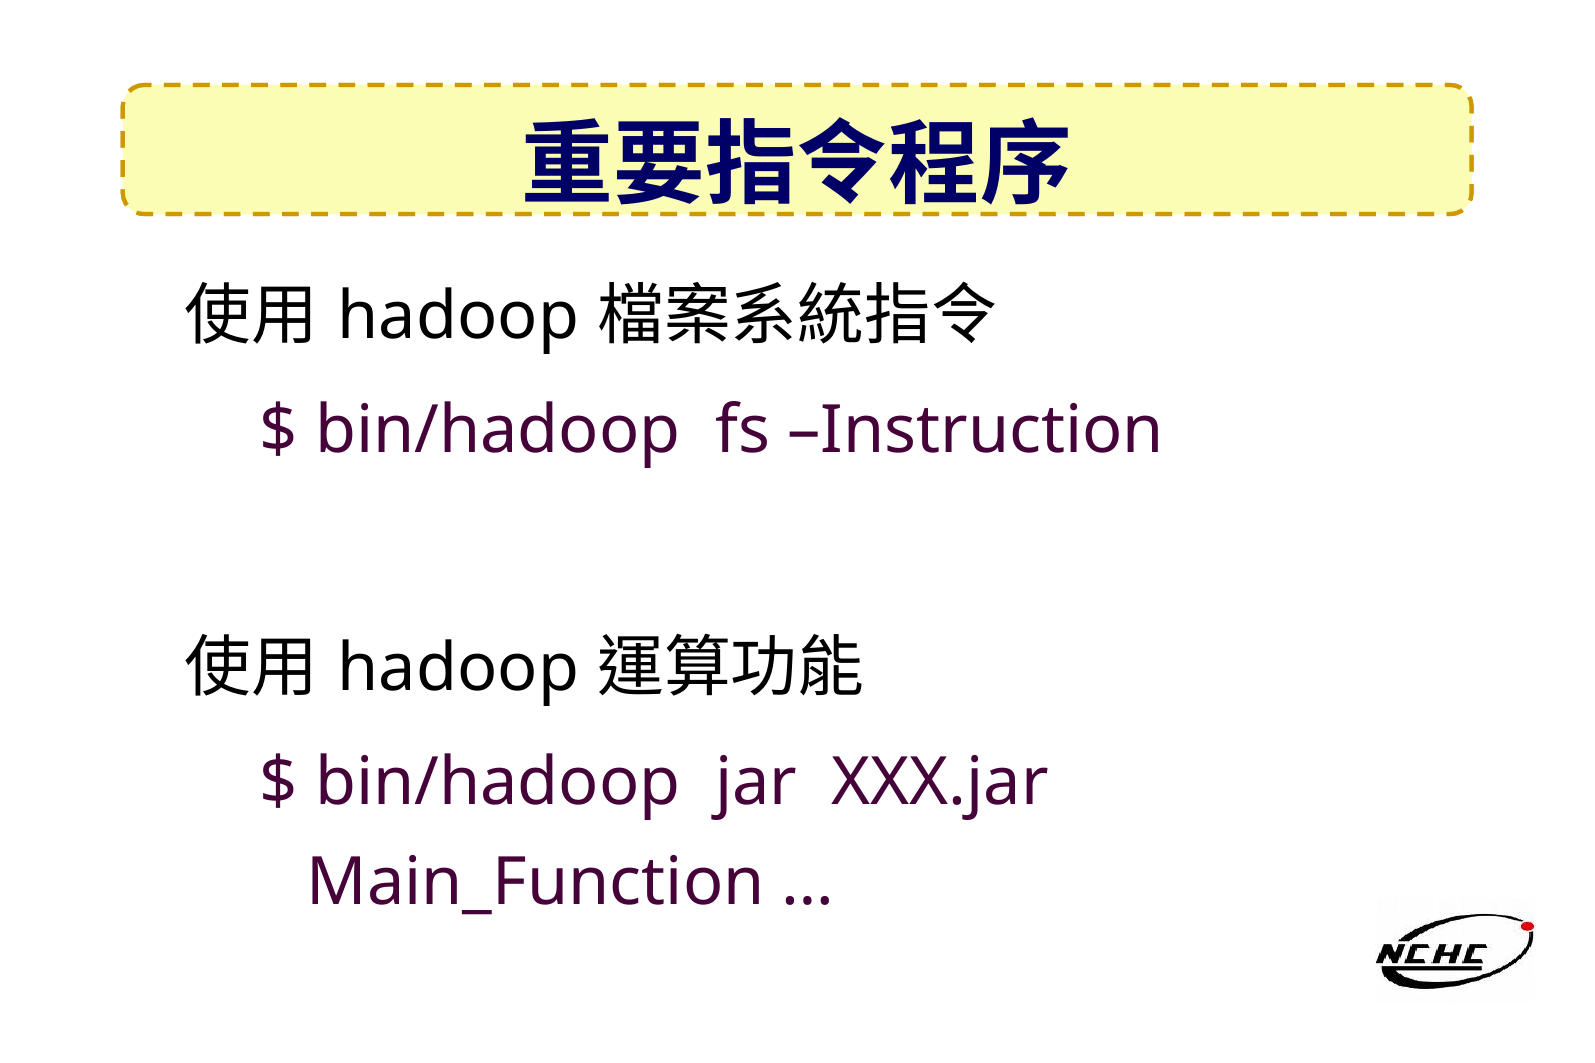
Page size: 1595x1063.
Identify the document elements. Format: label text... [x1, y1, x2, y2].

title 重要指令程序 [169, 96, 1425, 217]
picture [1375, 898, 1536, 1004]
list 使用hadoop檔案系統指令 $ bin/hadoop fs –Instruction 使用hadoop運算功能 $ bin/hadoop jar XXX.jar Main_Function … [169, 243, 1425, 899]
